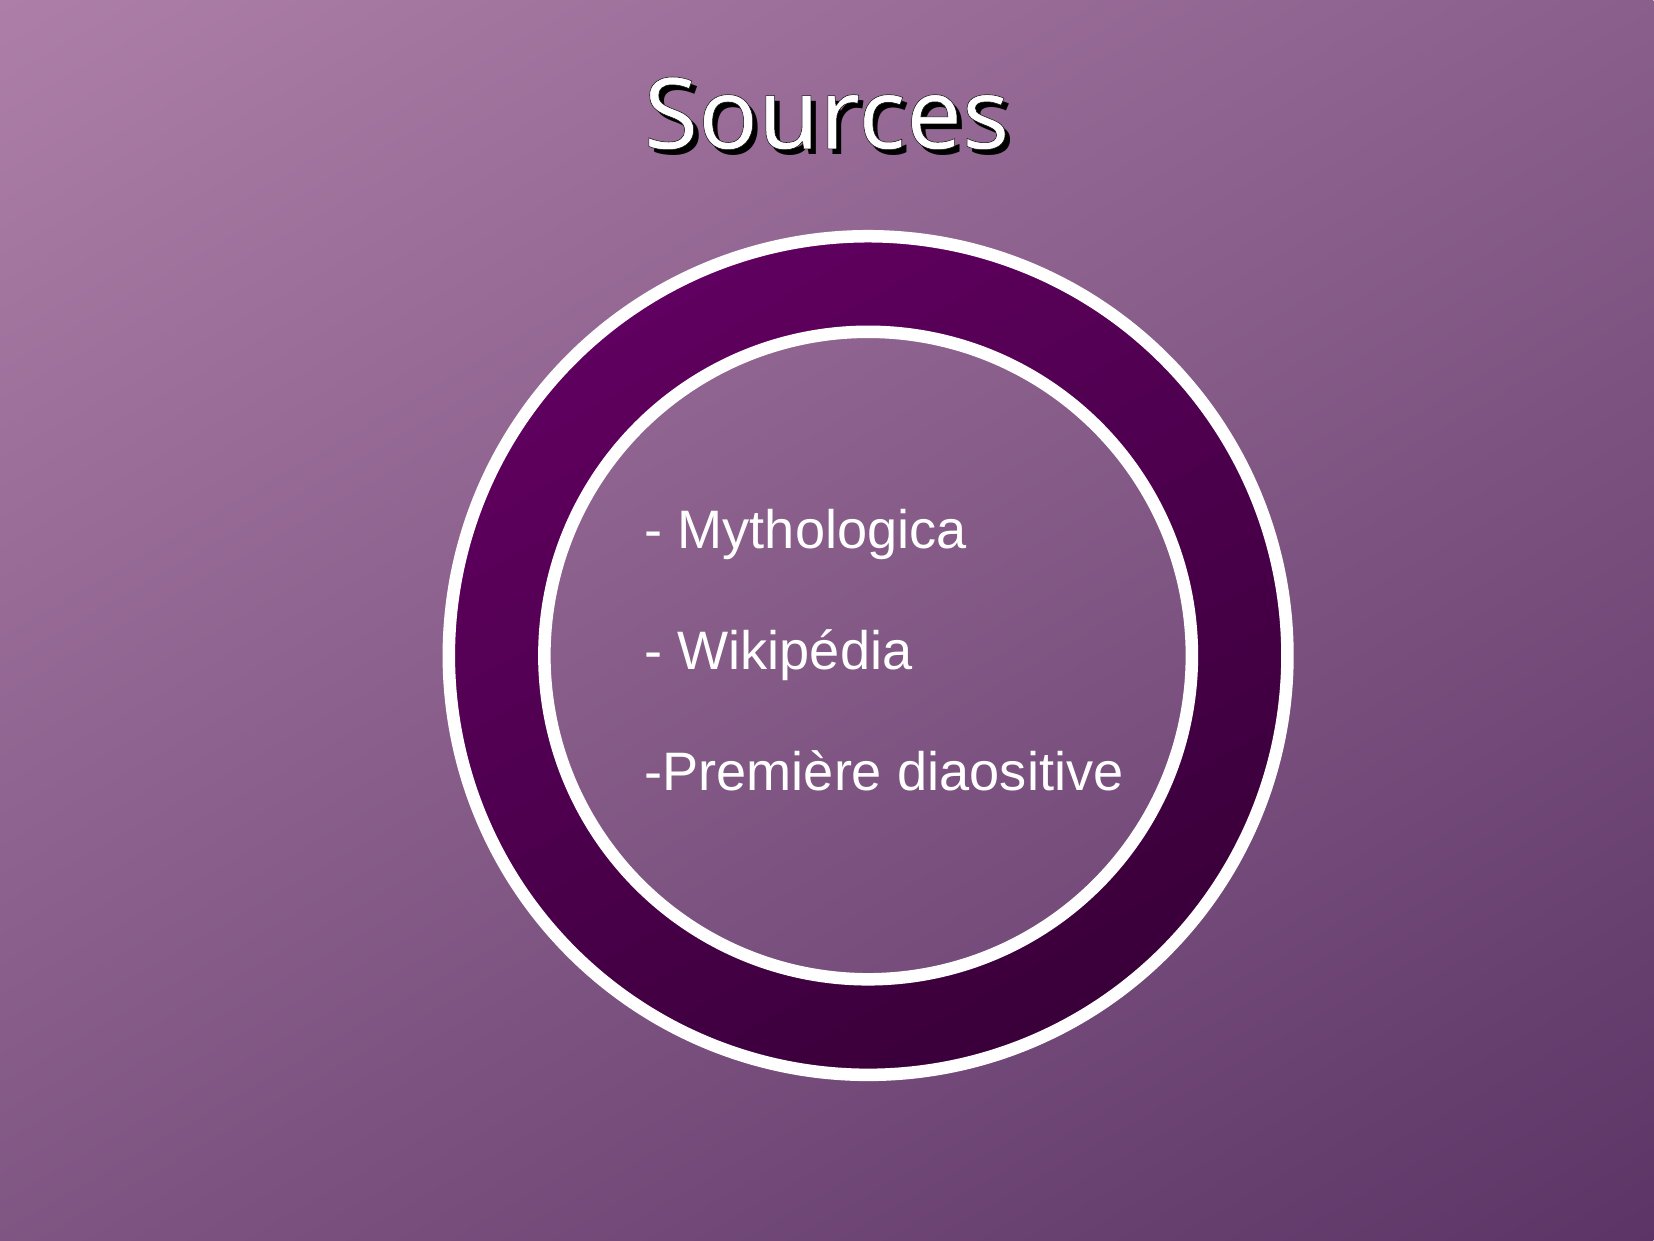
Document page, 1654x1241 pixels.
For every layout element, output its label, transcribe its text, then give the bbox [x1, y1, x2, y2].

text_box [224, 236, 1288, 1075]
title Sources [82, 7, 1571, 213]
text_box - Mythologica - Wikipédia -Première diaositive [629, 389, 1150, 810]
